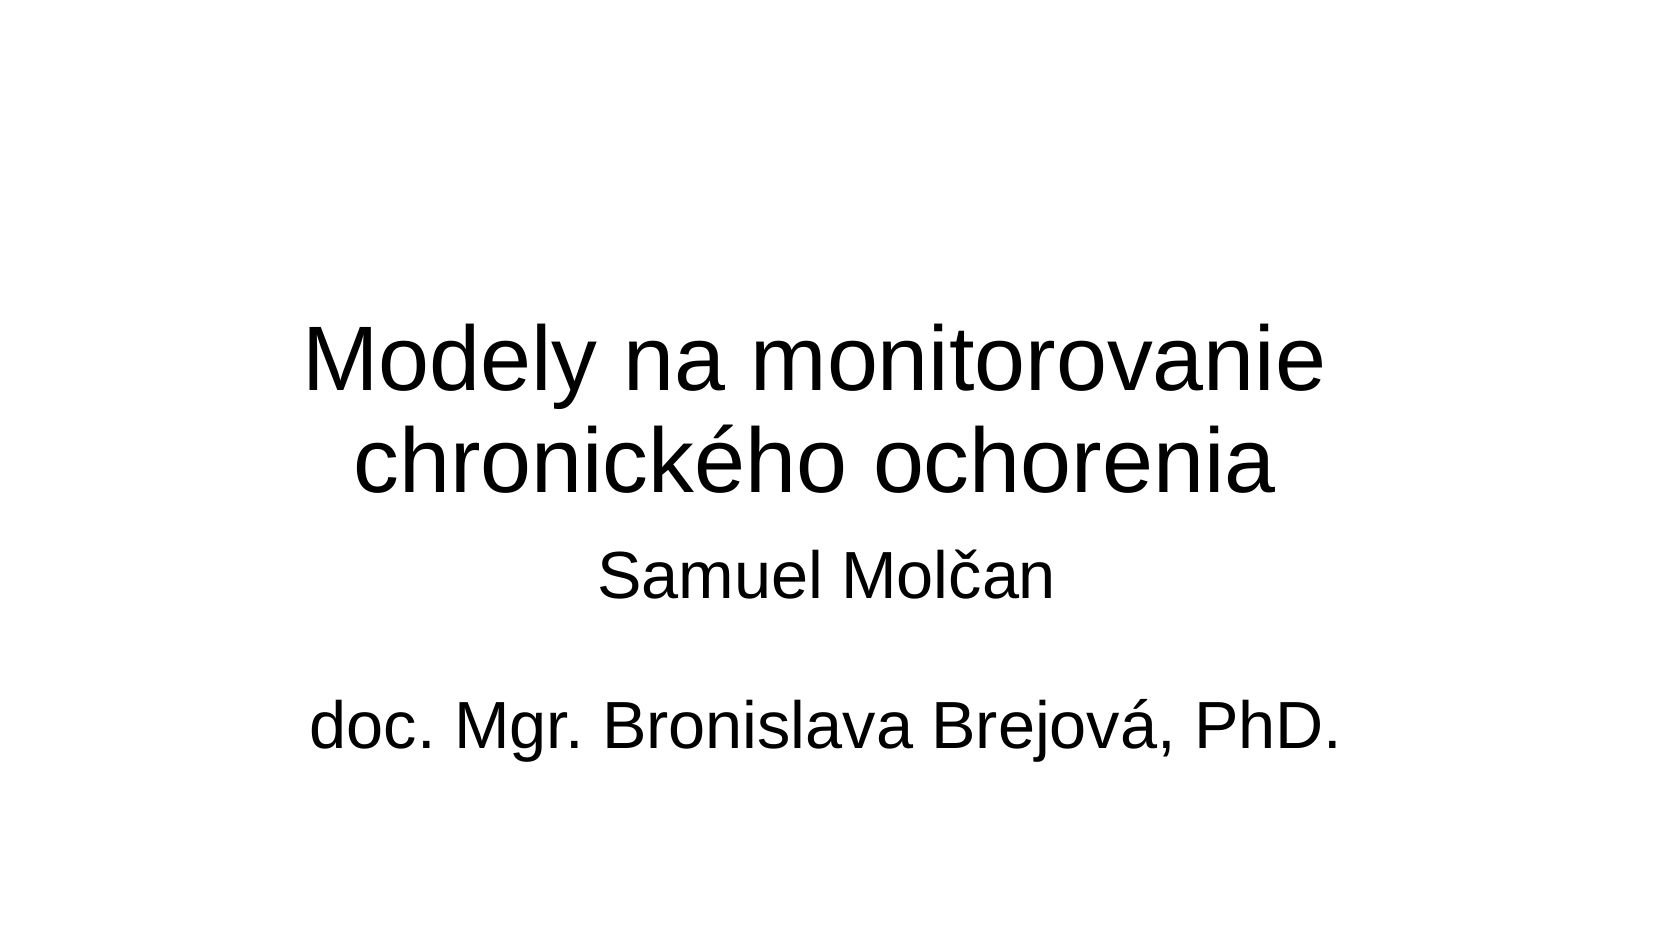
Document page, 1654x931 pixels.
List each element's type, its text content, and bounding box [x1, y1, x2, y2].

title Modely na monitorovanie chronického ochorenia [70, 307, 1560, 513]
subtitle Samuel Molčan doc. Mgr. Bronislava Brejová, PhD. [82, 537, 1571, 763]
